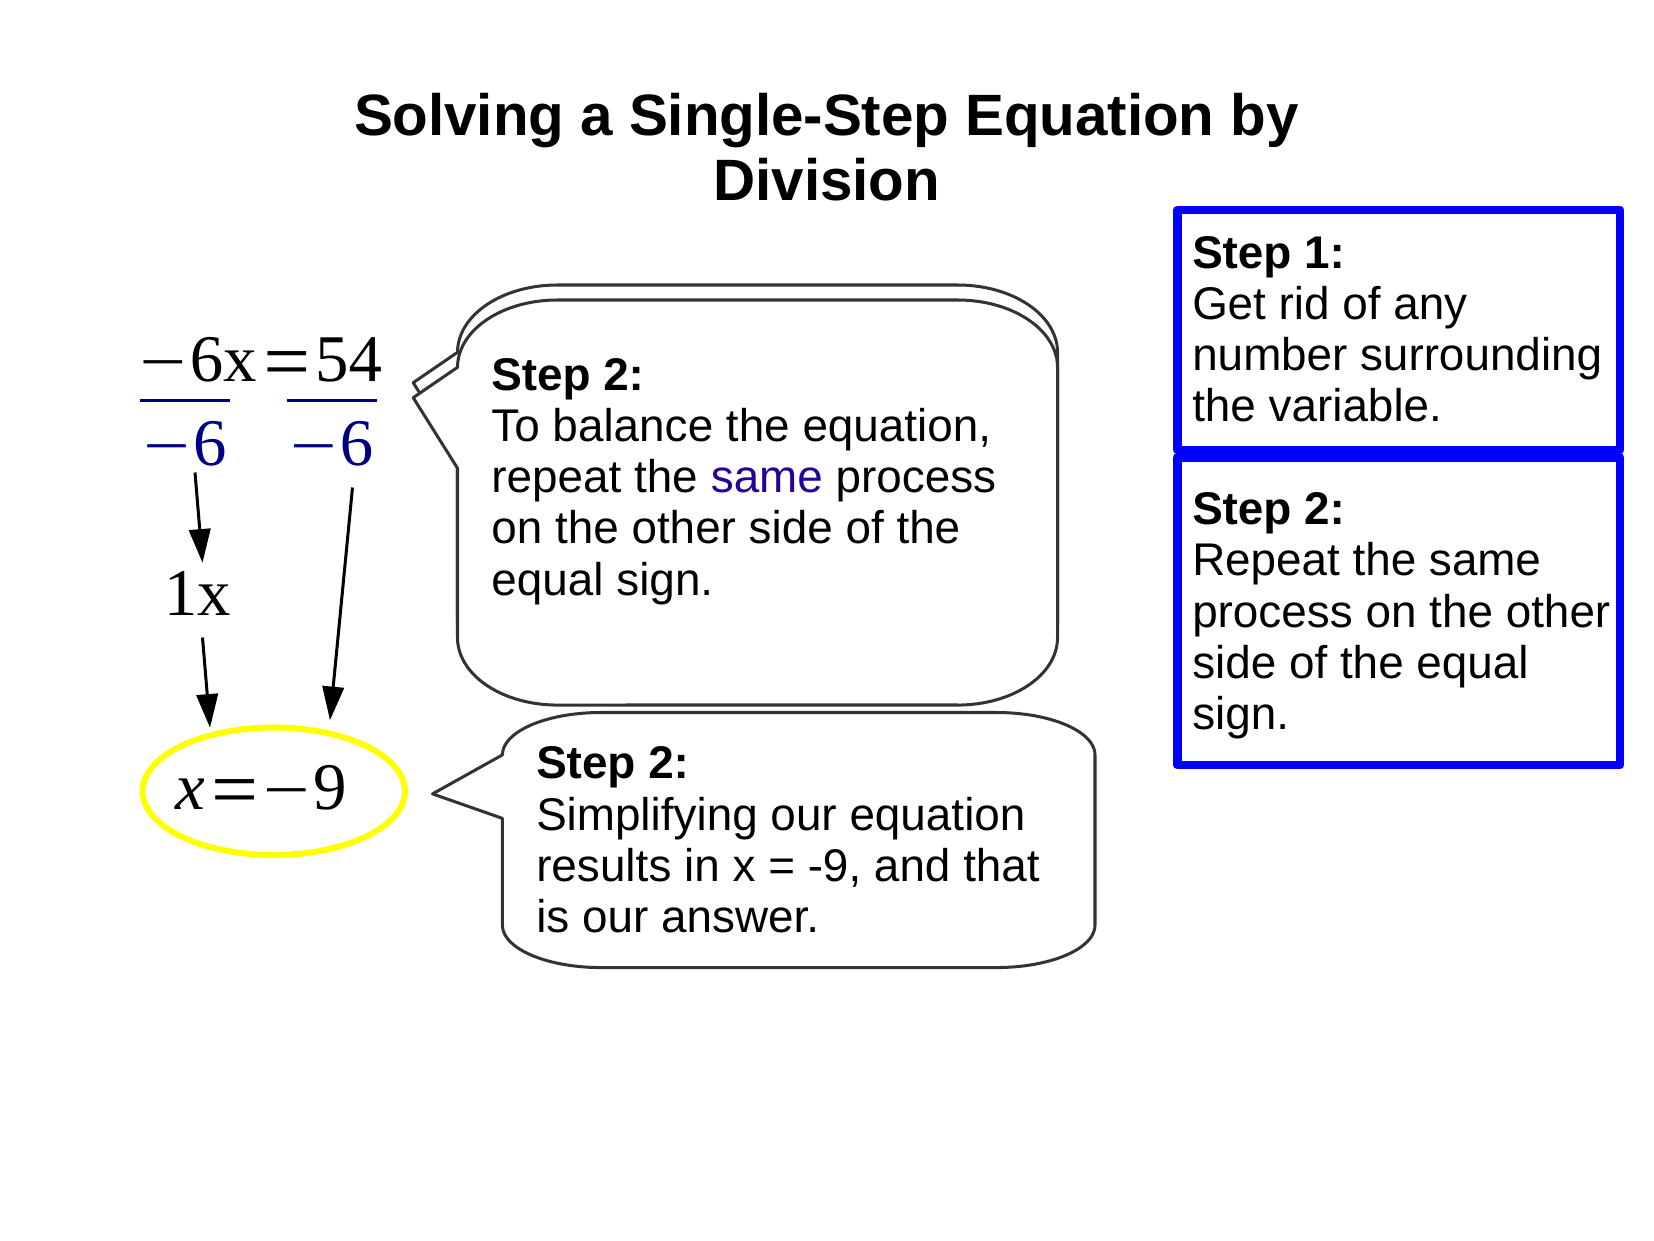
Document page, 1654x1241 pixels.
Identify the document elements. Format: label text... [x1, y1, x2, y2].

text_box Step 2: To balance the equation, repeat the same process on the other side of the equal sign. [413, 300, 1058, 706]
text_box Step 2: Simplifying our equation results in x = -9, and that is our answer. [432, 712, 1096, 968]
text_box Step 1: Get rid of any number surrounding the variable. Step 2: Repeat the same process on the other side of the equal sign. [1182, 462, 1616, 761]
chart [162, 750, 353, 824]
text_box Step 1: Get rid of any number surrounding the variable. Step 2: Repeat the same process on the other side of the equal sign. [1182, 219, 1616, 446]
text_box Step 1: To solve for x, we need to get x by itself. Thus, we need to get rid of -6. To do so, we divide -6 by itself. [413, 285, 1058, 393]
text_box Solving a Single-Step Equation by Division [335, 75, 1319, 290]
chart [130, 322, 389, 481]
chart [157, 556, 237, 631]
text_box Step 1: Get rid of any number surrounding the variable. Step 2: Repeat the same process on the other side of the equal sign. [1177, 219, 1636, 789]
